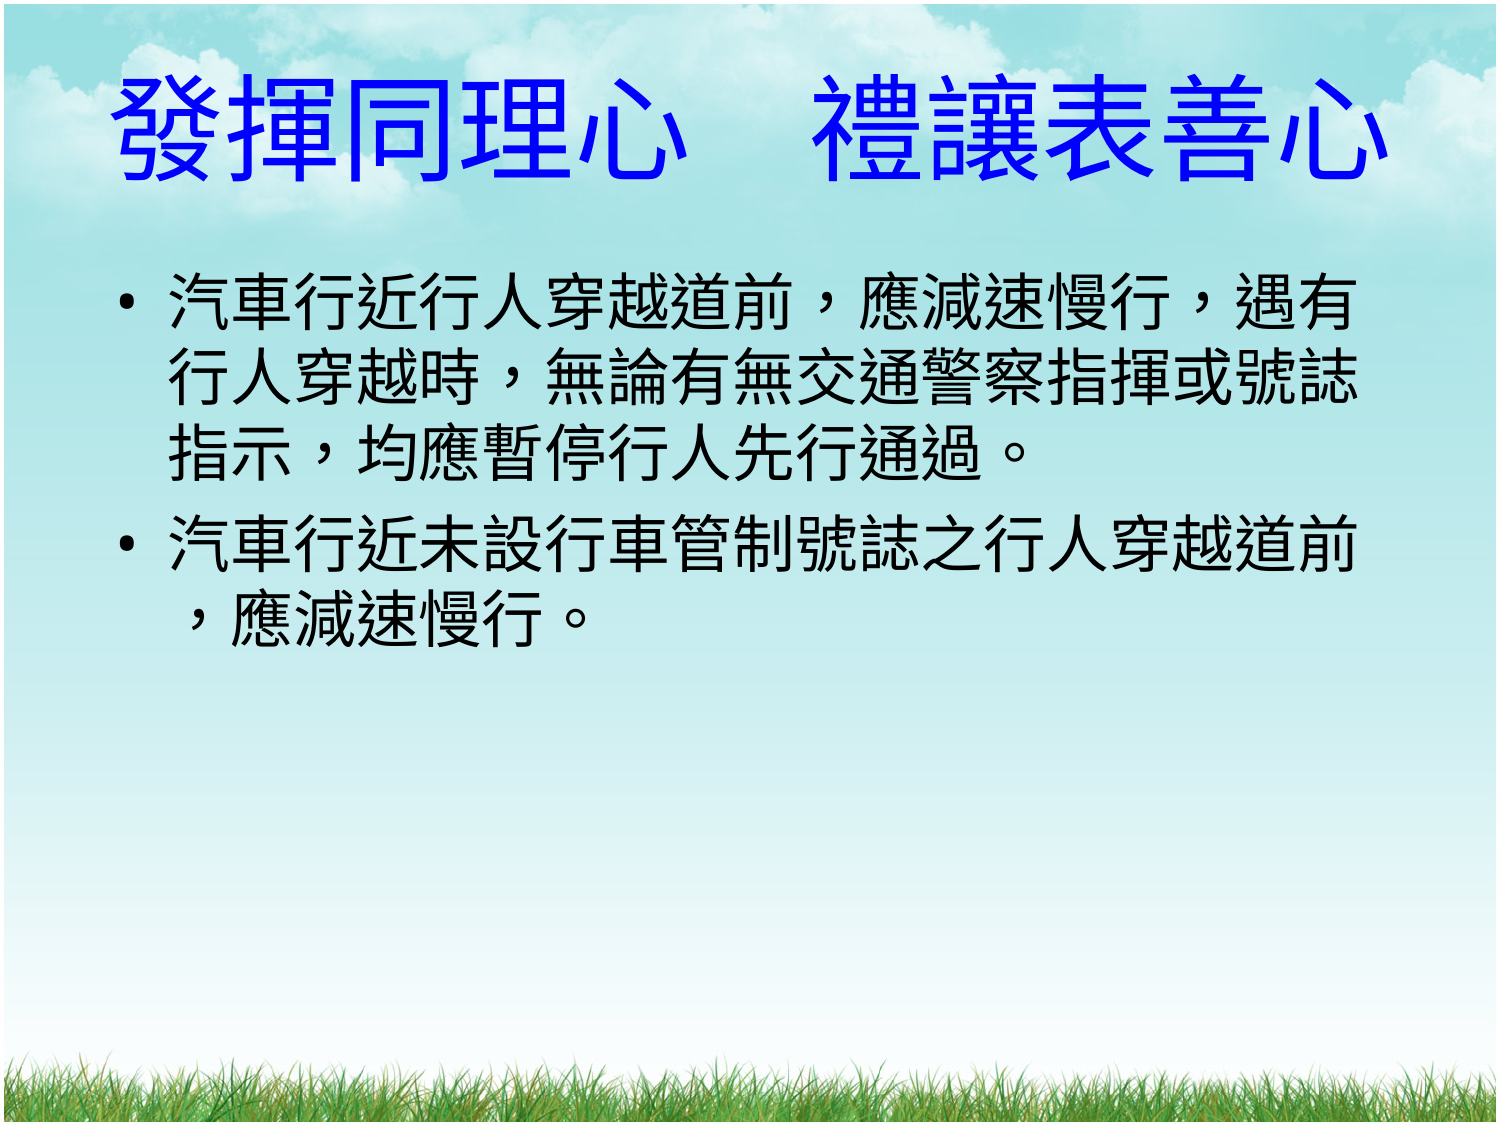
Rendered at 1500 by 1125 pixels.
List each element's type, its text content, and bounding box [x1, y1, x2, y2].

picture [0, 0, 1500, 1125]
title 發揮同理心 禮讓表善心 [75, 32, 1426, 220]
list 汽車行近行人穿越道前，應減速慢行，遇有行人穿越時，無論有無交通警察指揮或號誌指示，均應暫停行人先行通過。 汽車行近未設行車管制號誌之行人穿越道前，應減速慢行。 [100, 255, 1388, 717]
